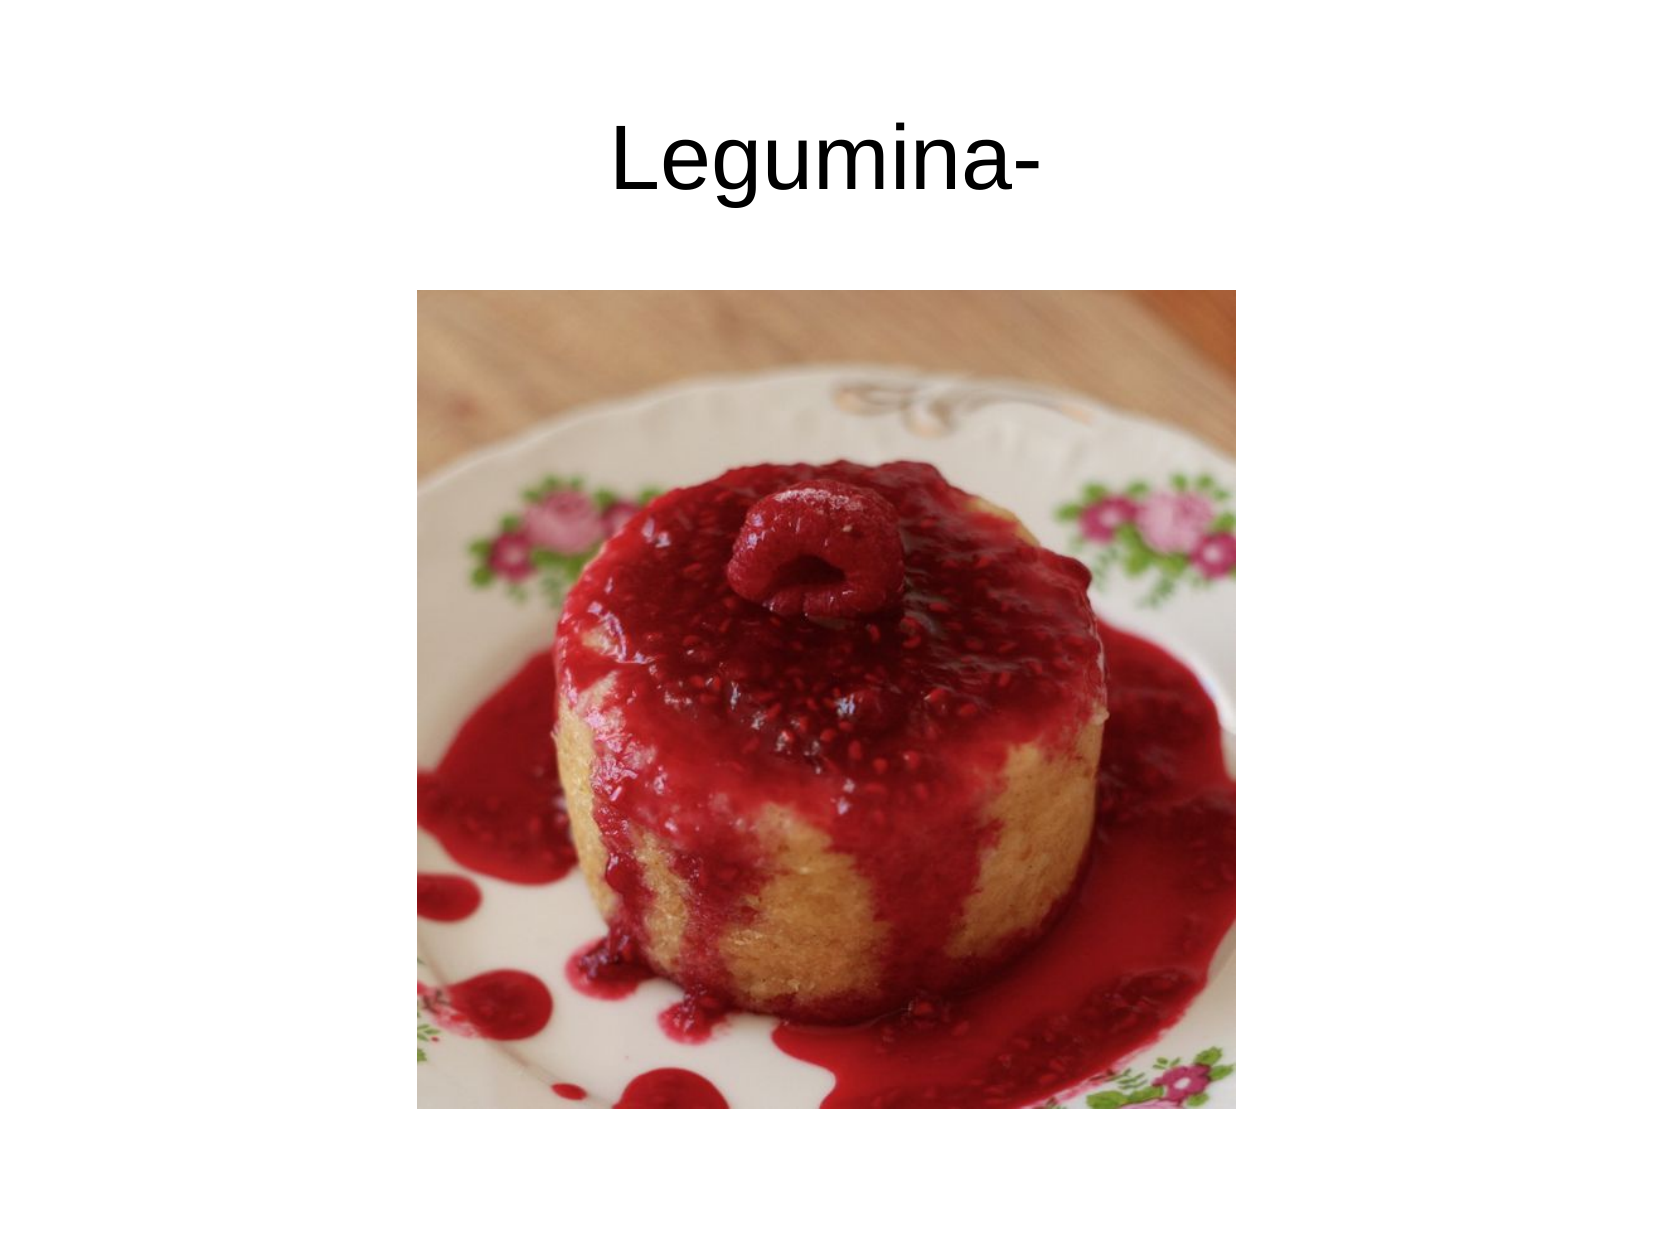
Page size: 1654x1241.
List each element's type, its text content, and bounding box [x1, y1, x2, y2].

title Legumina- [82, 49, 1571, 257]
picture [417, 290, 1236, 1109]
